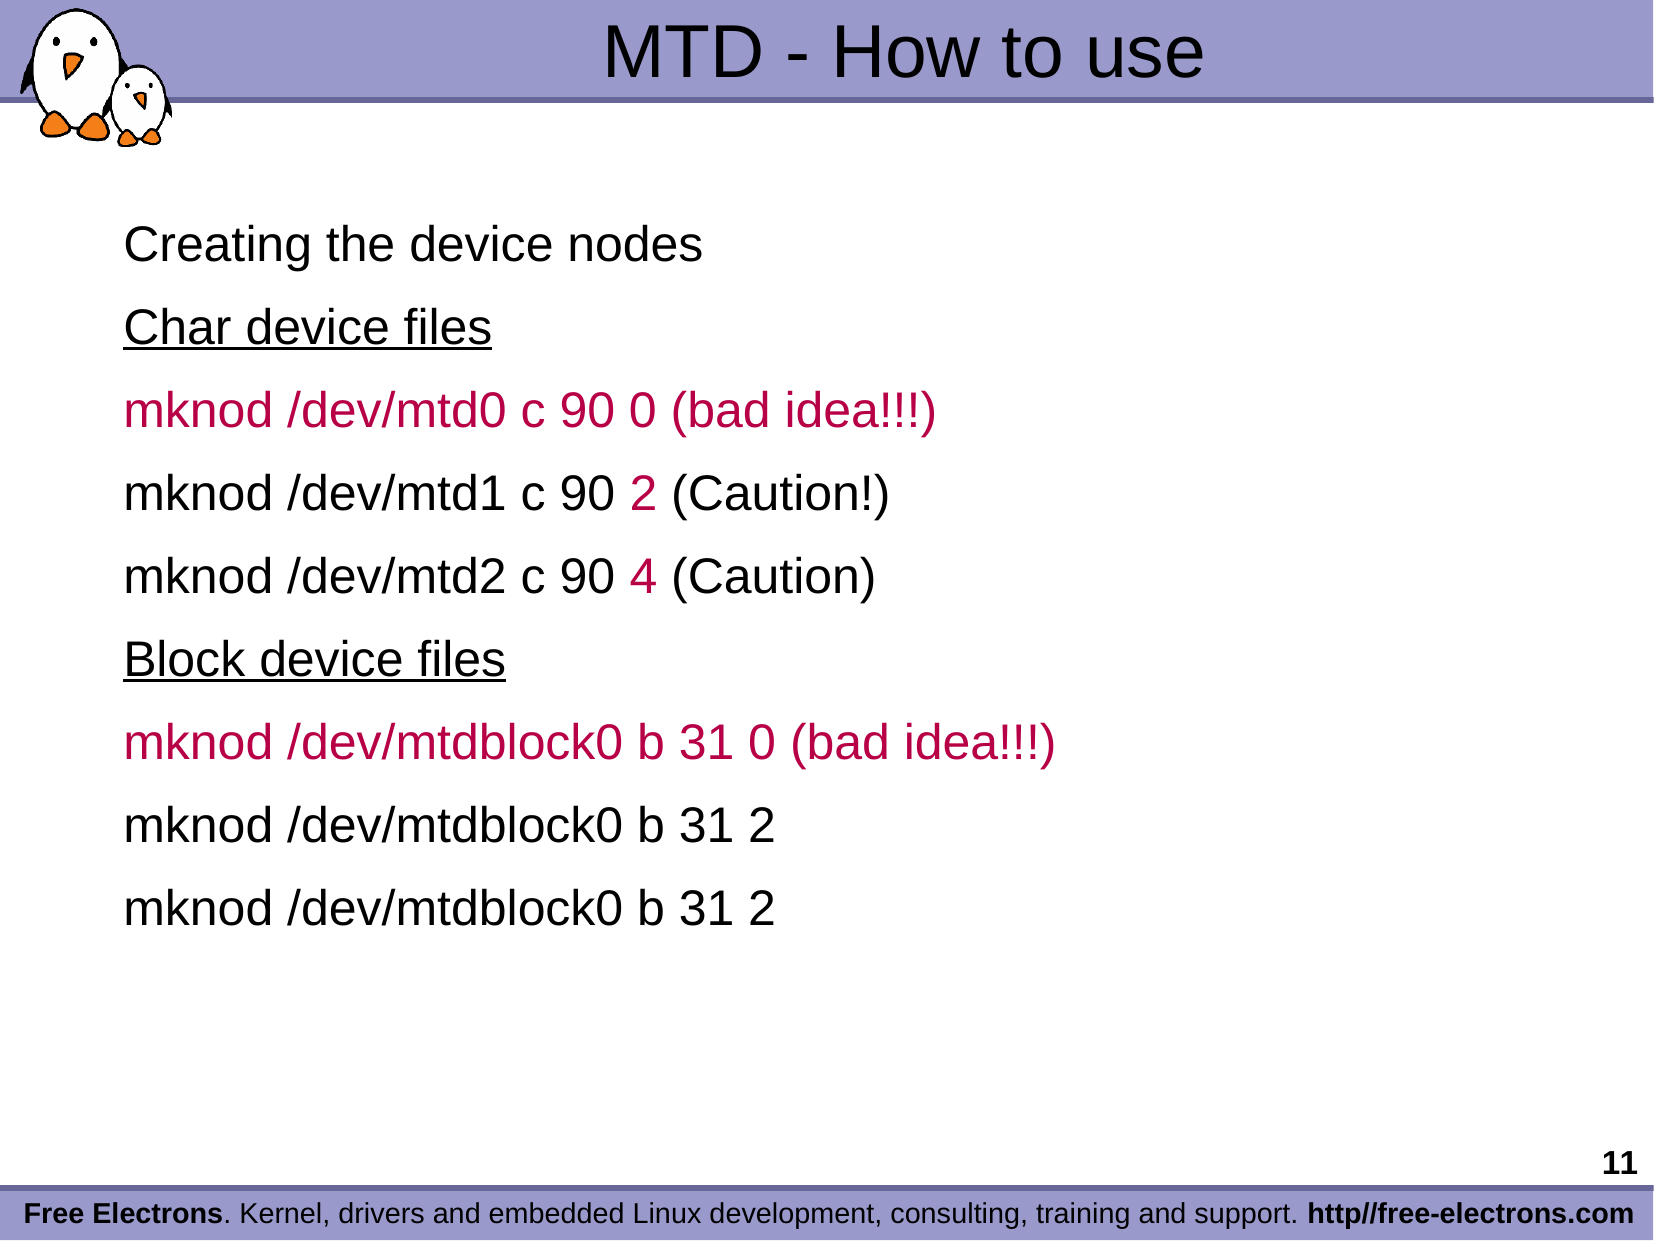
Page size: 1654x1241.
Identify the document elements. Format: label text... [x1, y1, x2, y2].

title MTD - How to use [178, 4, 1631, 98]
list Creating the device nodes Char device files mknod /dev/mtd0 c 90 0 (bad idea!!!) mknod /dev/mtd1 c 90 2 (Caution!) mknod /dev/mtd2 c 90 4 (Caution) Block device files mknod /dev/mtdblock0 b 31 0 (bad idea!!!) mknod /dev/mtdblock0 b 31 2 mknod /dev/mtdblock0 b 31 2 [105, 216, 1518, 1066]
picture [20, 8, 172, 147]
